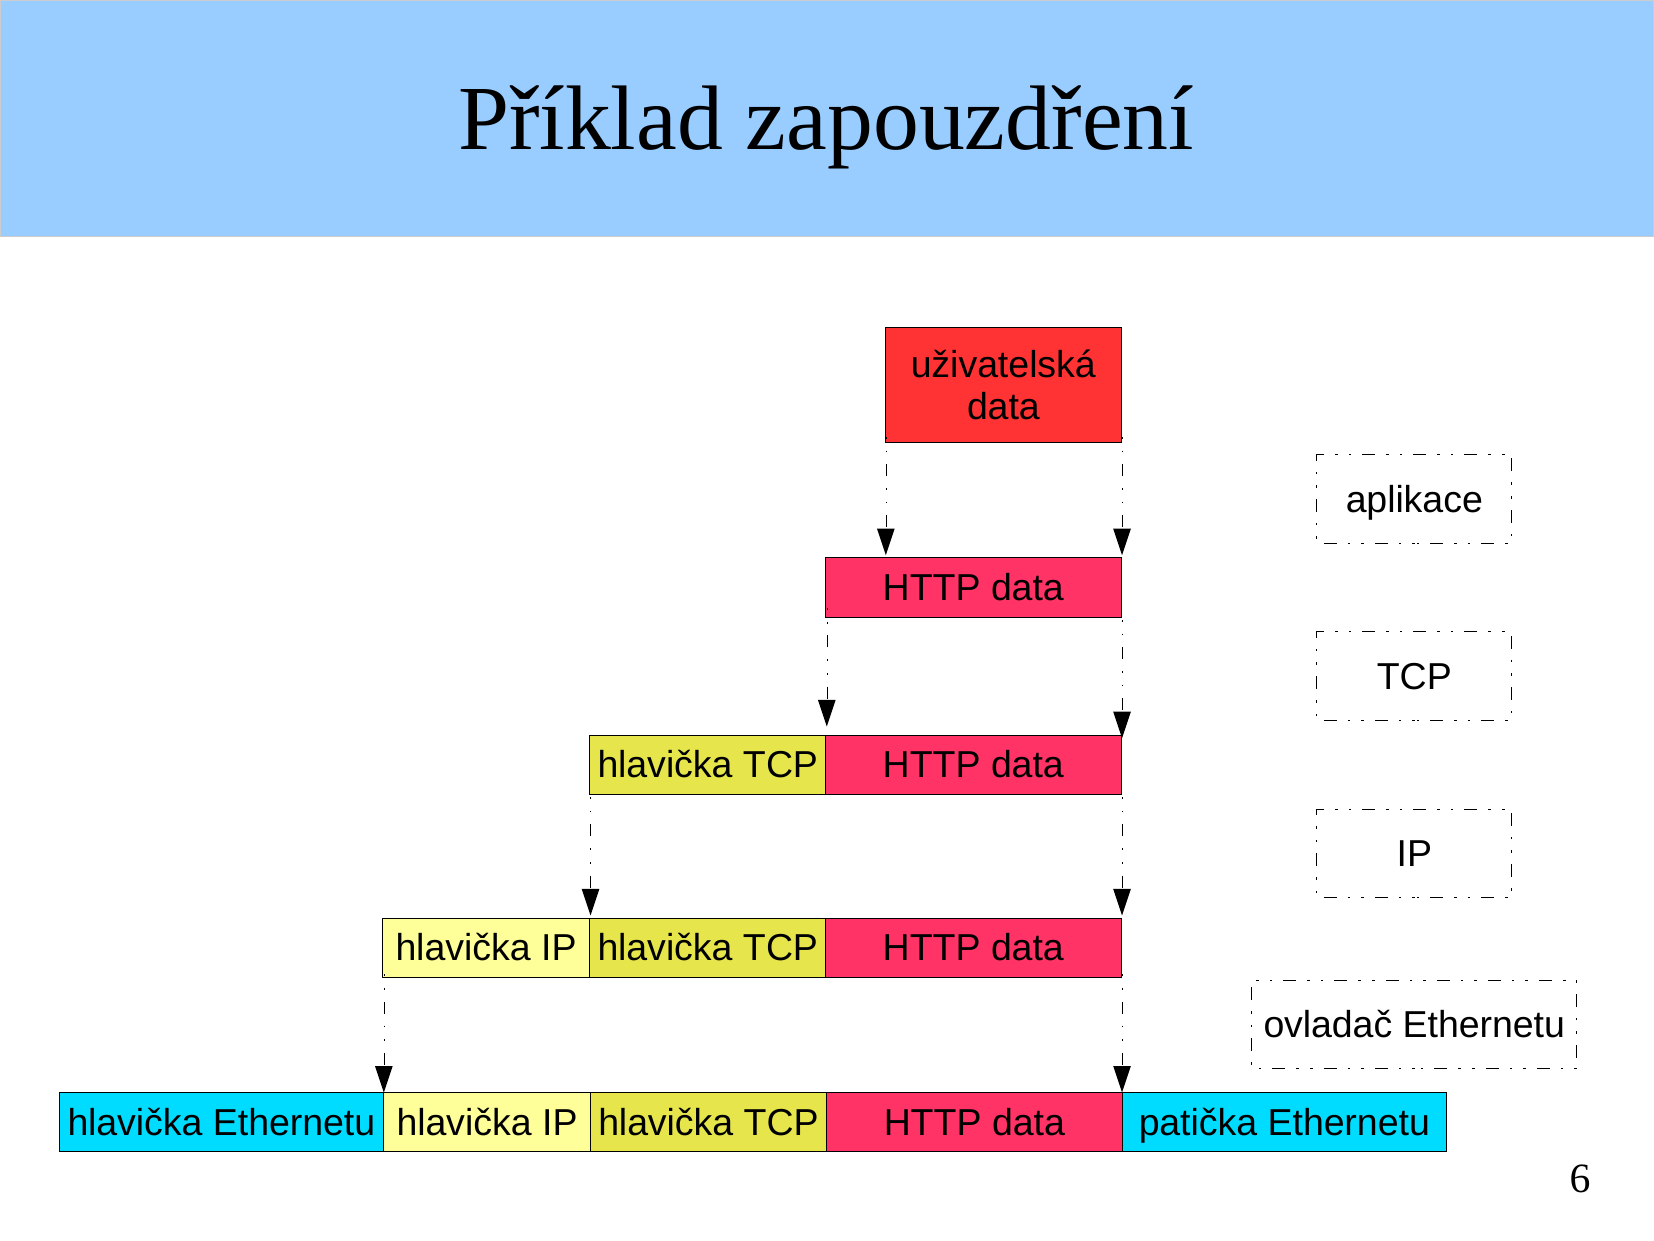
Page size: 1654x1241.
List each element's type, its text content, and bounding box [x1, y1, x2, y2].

text_box hlavička IP [383, 1092, 590, 1152]
title Příklad zapouzdření [0, 0, 1654, 237]
text_box hlavička TCP [589, 735, 825, 795]
text_box patička Ethernetu [1122, 1092, 1447, 1152]
text_box TCP [1316, 631, 1512, 721]
text_box hlavička TCP [589, 918, 825, 978]
text_box HTTP data [825, 918, 1122, 978]
text_box HTTP data [825, 557, 1122, 618]
text_box aplikace [1316, 454, 1512, 544]
text_box hlavička TCP [590, 1092, 826, 1152]
text_box HTTP data [826, 1092, 1122, 1152]
text_box hlavička Ethernetu [59, 1092, 383, 1152]
text_box IP [1316, 809, 1512, 898]
text_box ovladač Ethernetu [1251, 980, 1577, 1069]
text_box uživatelská data [885, 327, 1122, 443]
text_box HTTP data [825, 735, 1122, 795]
text_box hlavička IP [382, 918, 589, 978]
